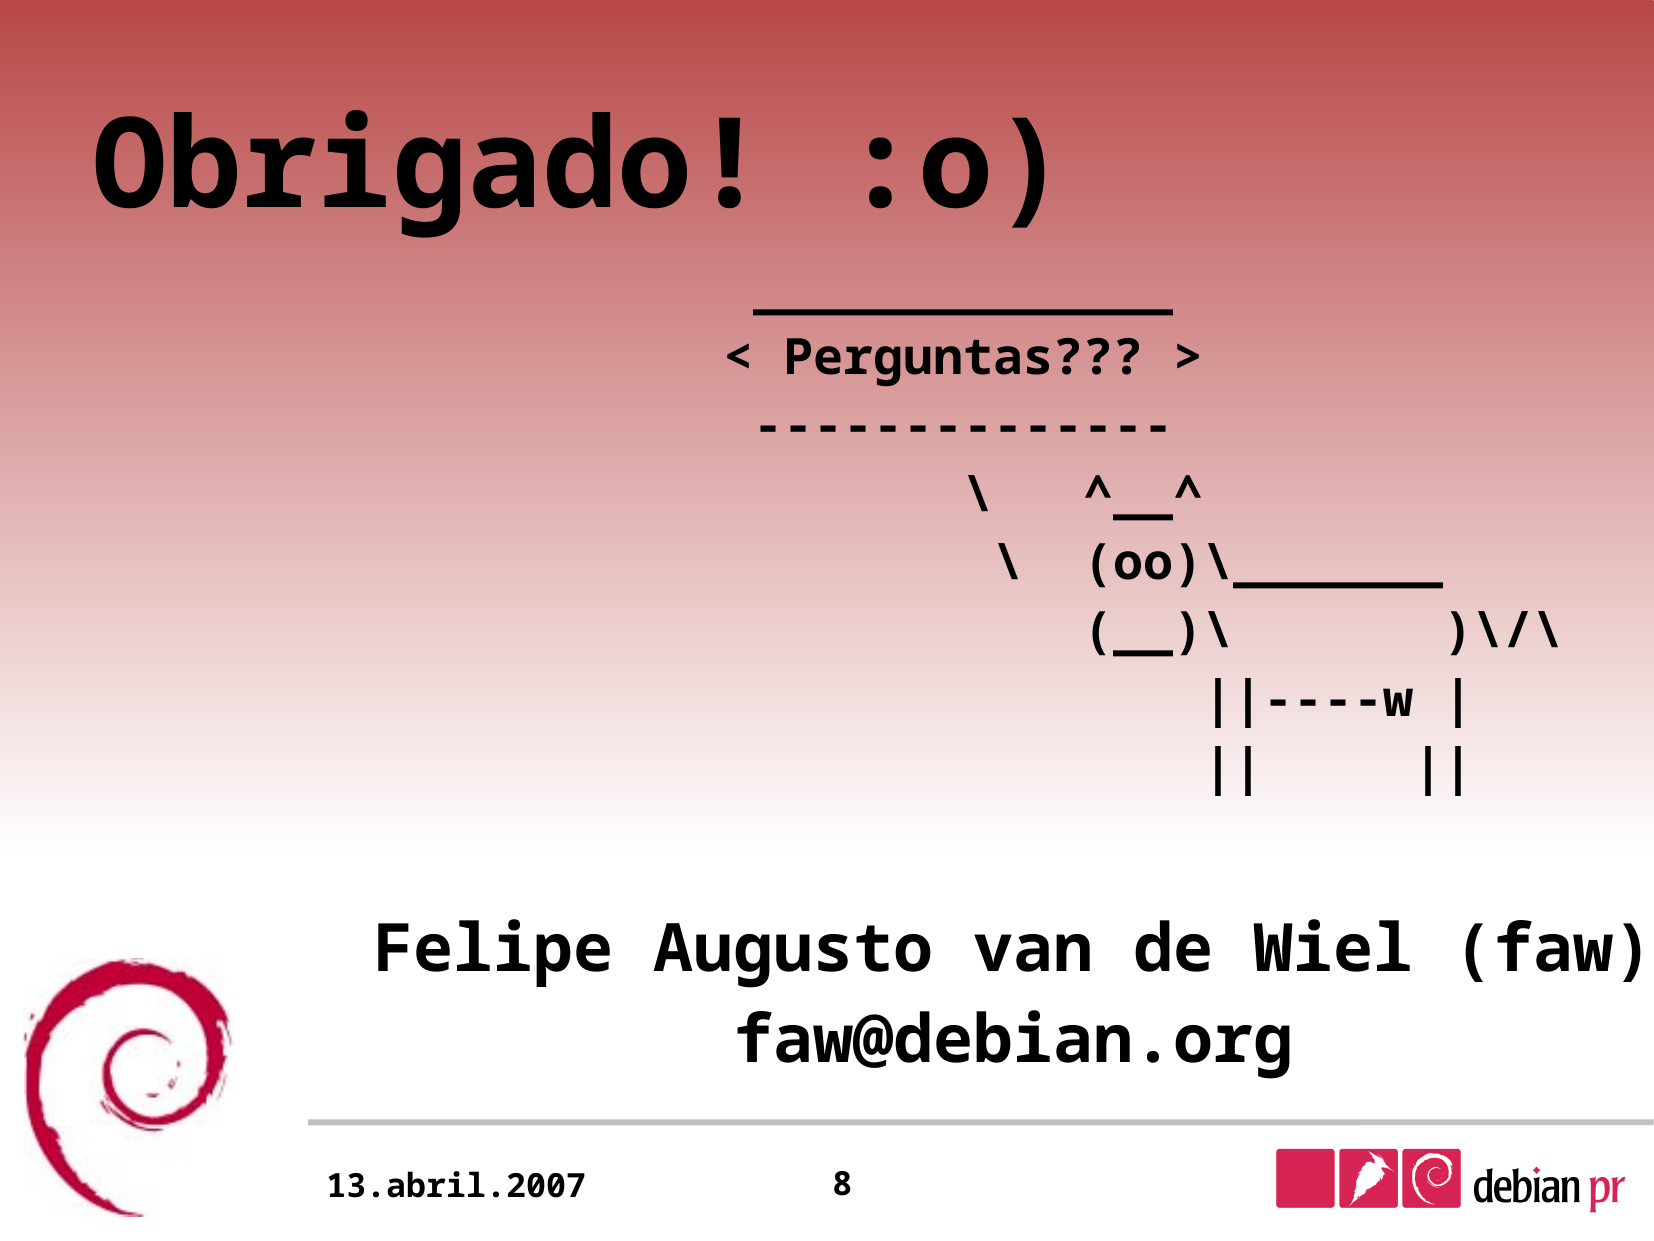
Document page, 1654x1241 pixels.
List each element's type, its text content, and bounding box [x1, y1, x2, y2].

picture [1271, 1138, 1630, 1223]
text_box Obrigado! :o) [92, 73, 1072, 265]
text_box Felipe Augusto van de Wiel (faw) faw@debian.org [373, 900, 1654, 1084]
picture [23, 958, 234, 1217]
text_box ______________ < Perguntas??? > -------------- \ ^__^ \ (oo)\_______ (__)\ )\/\ ||----w | || || [723, 252, 1564, 862]
